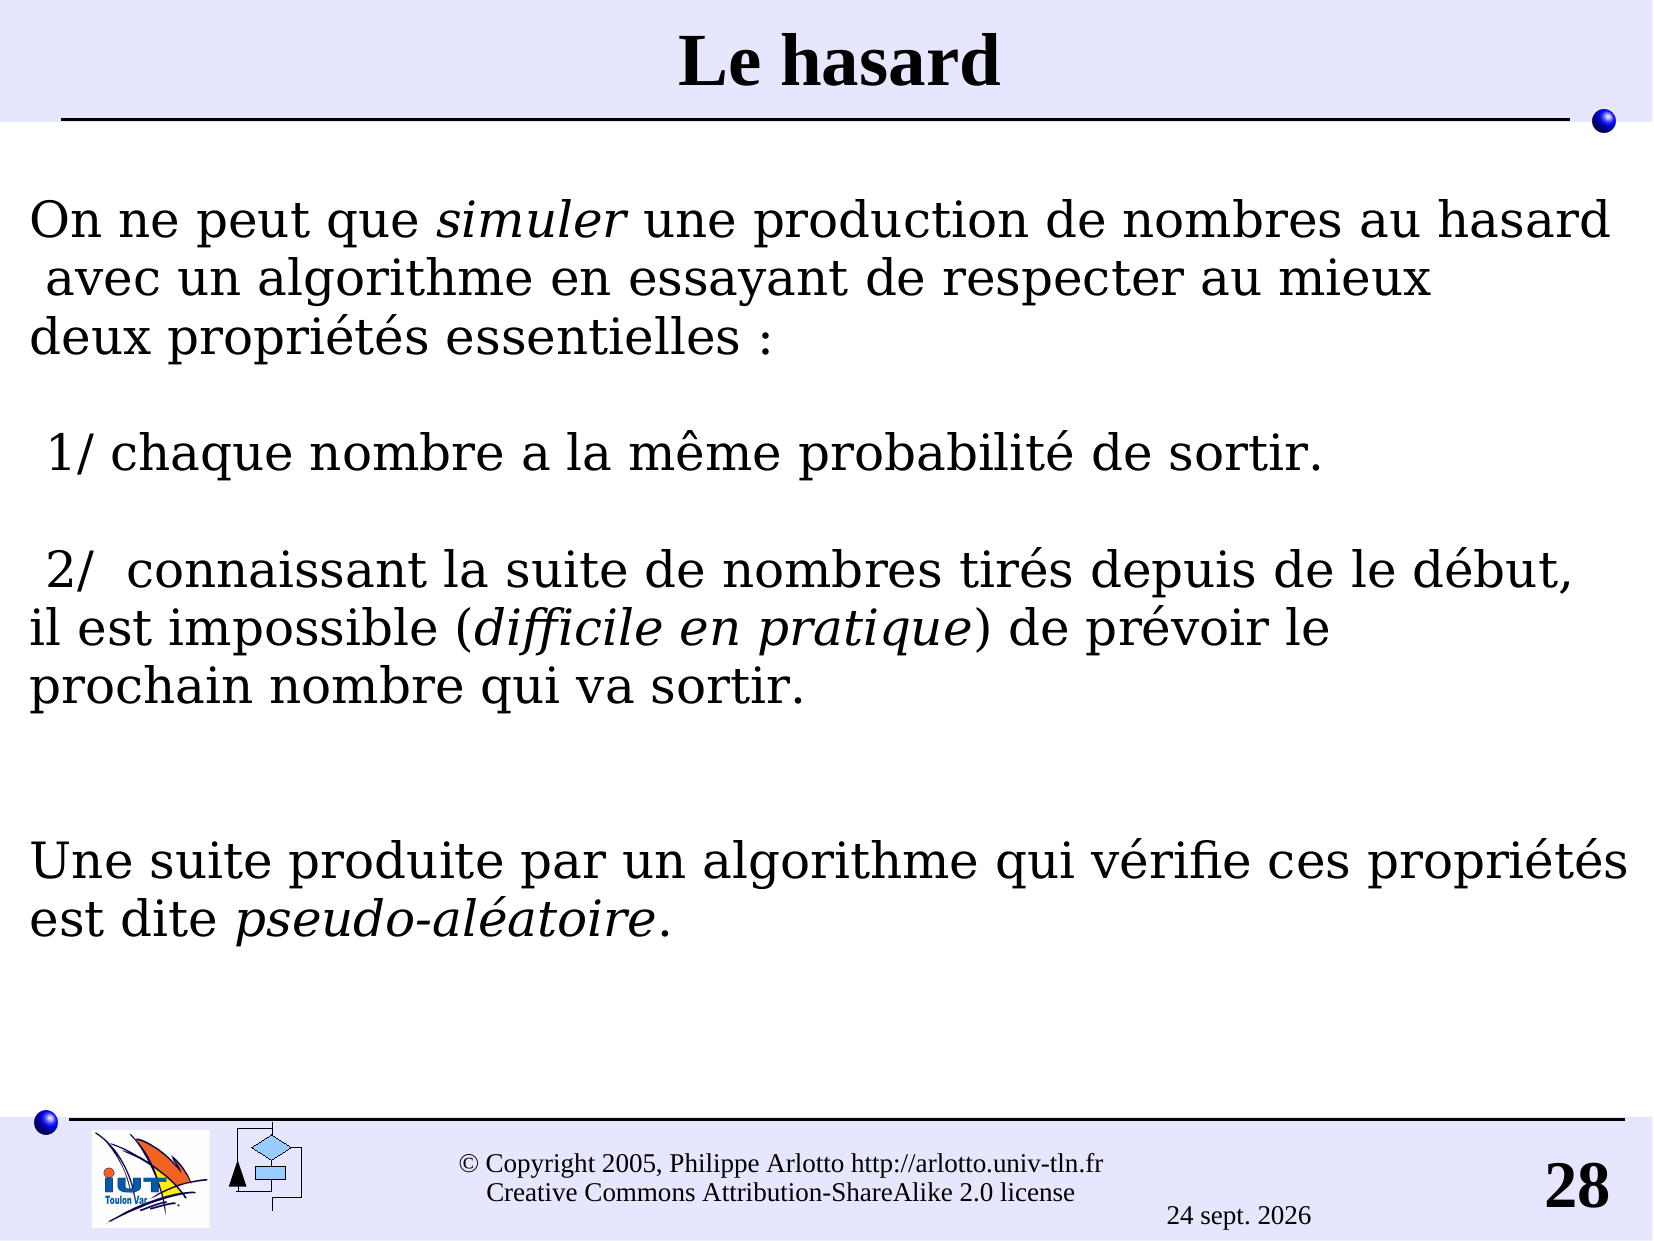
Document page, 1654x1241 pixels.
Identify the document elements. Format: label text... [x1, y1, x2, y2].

title Le hasard [95, 11, 1585, 110]
text_box On ne peut que simuler une production de nombres au hasard avec un algorithme en essayant de respecter au mieux deux propriétés essentielles : 1/ chaque nombre a la même probabilité de sortir. 2/ connaissant la suite de nombres tirés depuis de le début, il est impossible (difficile en pratique) de prévoir le prochain nombre qui va sortir. Une suite produite par un algorithme qui vérifie ces propriétés est dite pseudo-aléatoire. [29, 132, 1631, 953]
